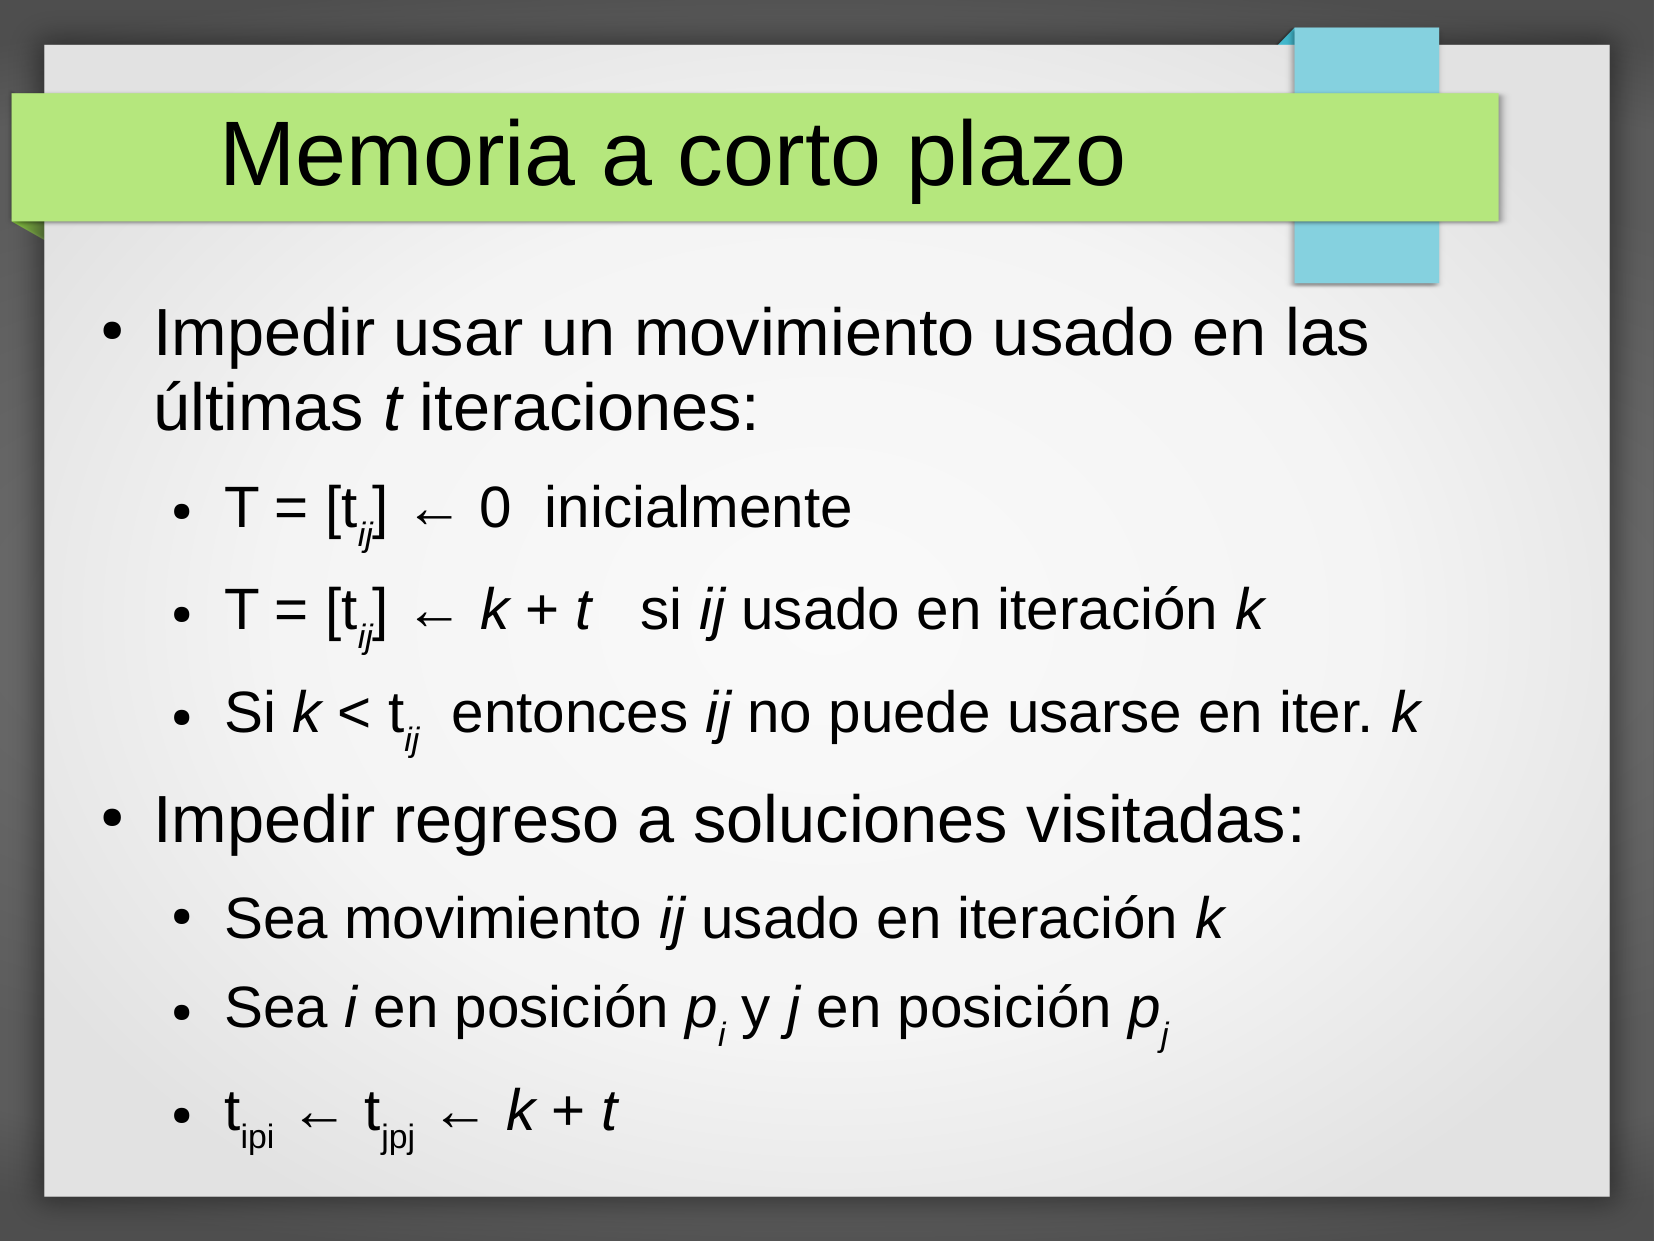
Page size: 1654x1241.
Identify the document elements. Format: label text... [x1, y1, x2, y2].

title Memoria a corto plazo [82, 94, 1264, 213]
list Impedir usar un movimiento usado en las últimas t iteraciones: T = [tij] ← 0 inicialmente T = [tij] ← k + t si ij usado en iteración k Si k < tij entonces ij no puede usarse en iter. k Impedir regreso a soluciones visitadas: Sea movimiento ij usado en iteración k Sea i en posición pi y j en posición pj tipi ← tjpj ← k + t [82, 295, 1571, 1217]
picture [0, 0, 1654, 1241]
